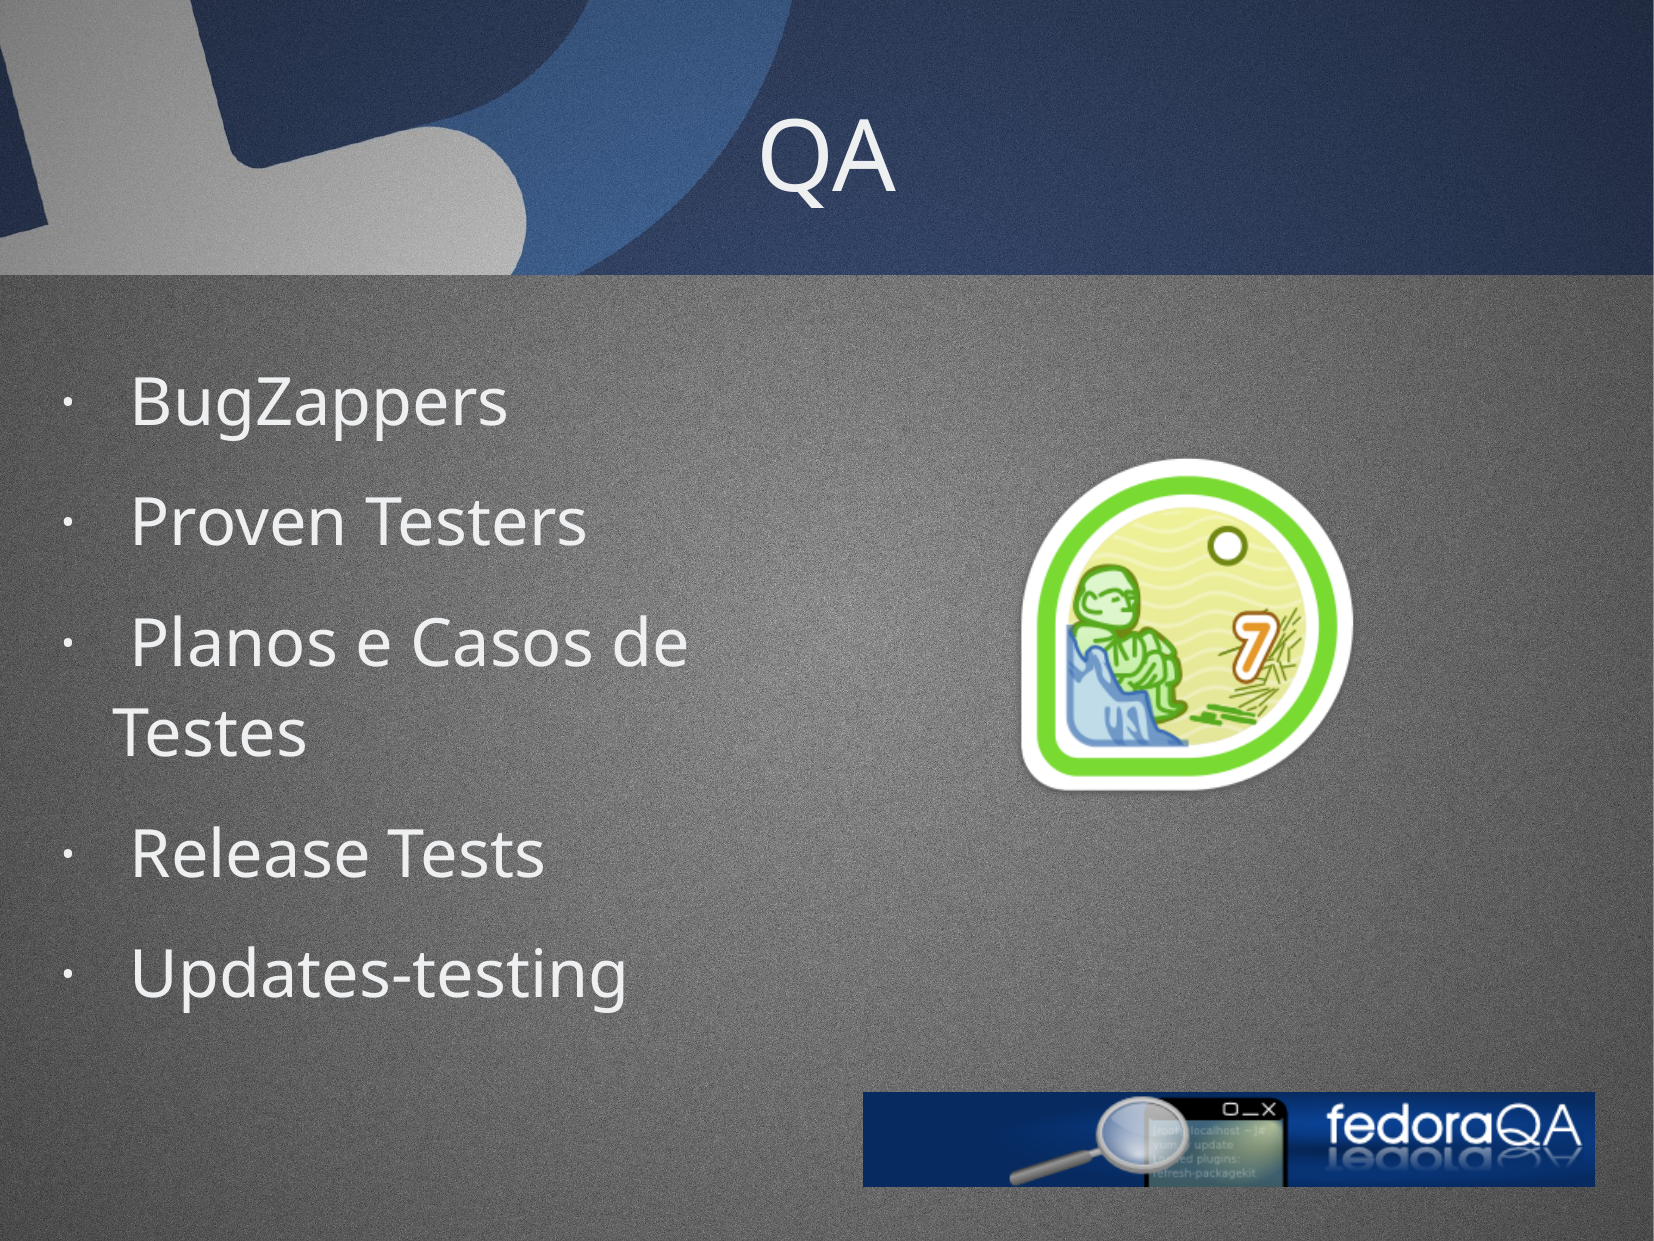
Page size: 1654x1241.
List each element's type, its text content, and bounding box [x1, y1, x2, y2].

list BugZappers Proven Testers Planos e Casos de Testes Release Tests Updates-testing [41, 354, 768, 1074]
title QA [82, 49, 1571, 257]
picture [0, 0, 1654, 1241]
